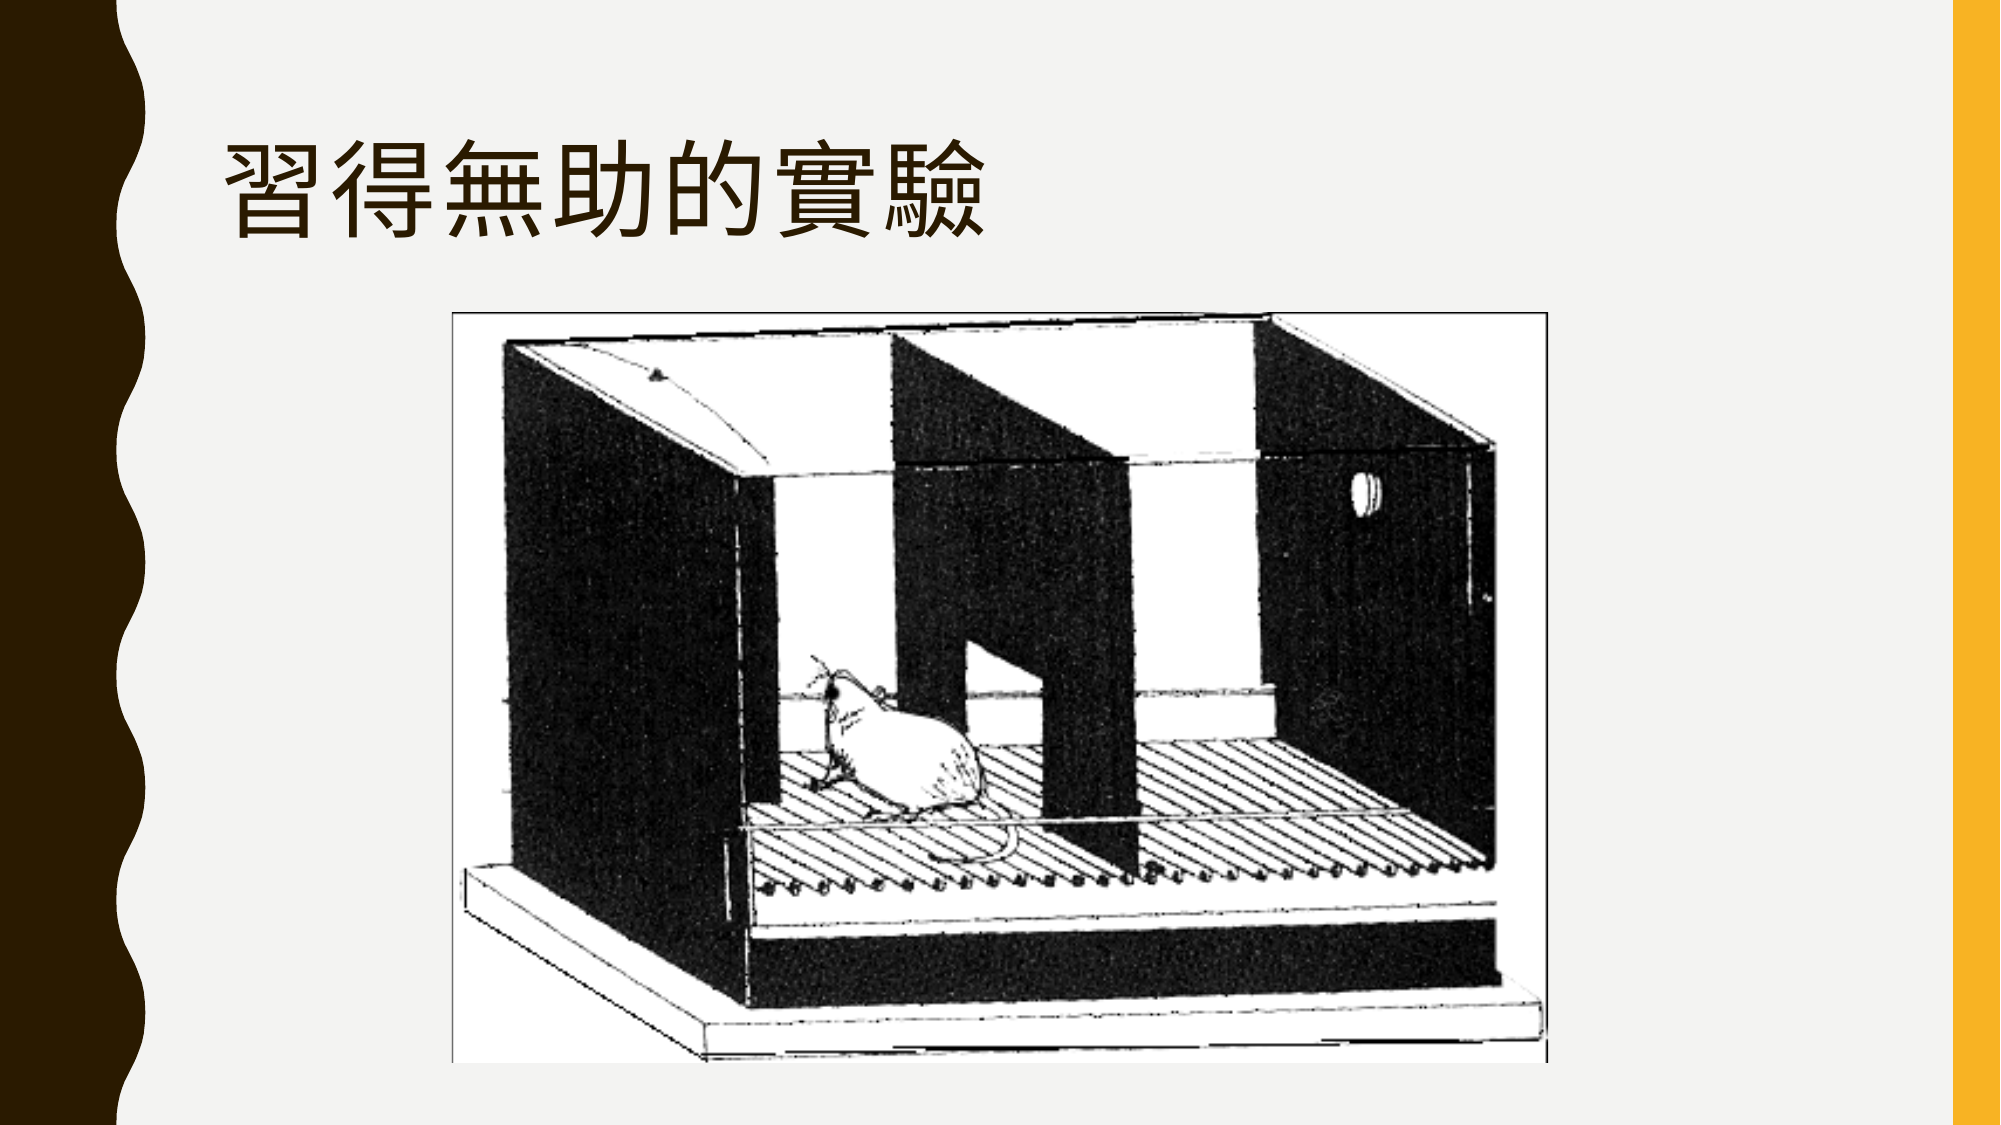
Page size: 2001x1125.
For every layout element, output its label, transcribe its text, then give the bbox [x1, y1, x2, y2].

picture [451, 312, 1549, 1063]
title 習得無助的實驗 [205, 130, 1876, 376]
